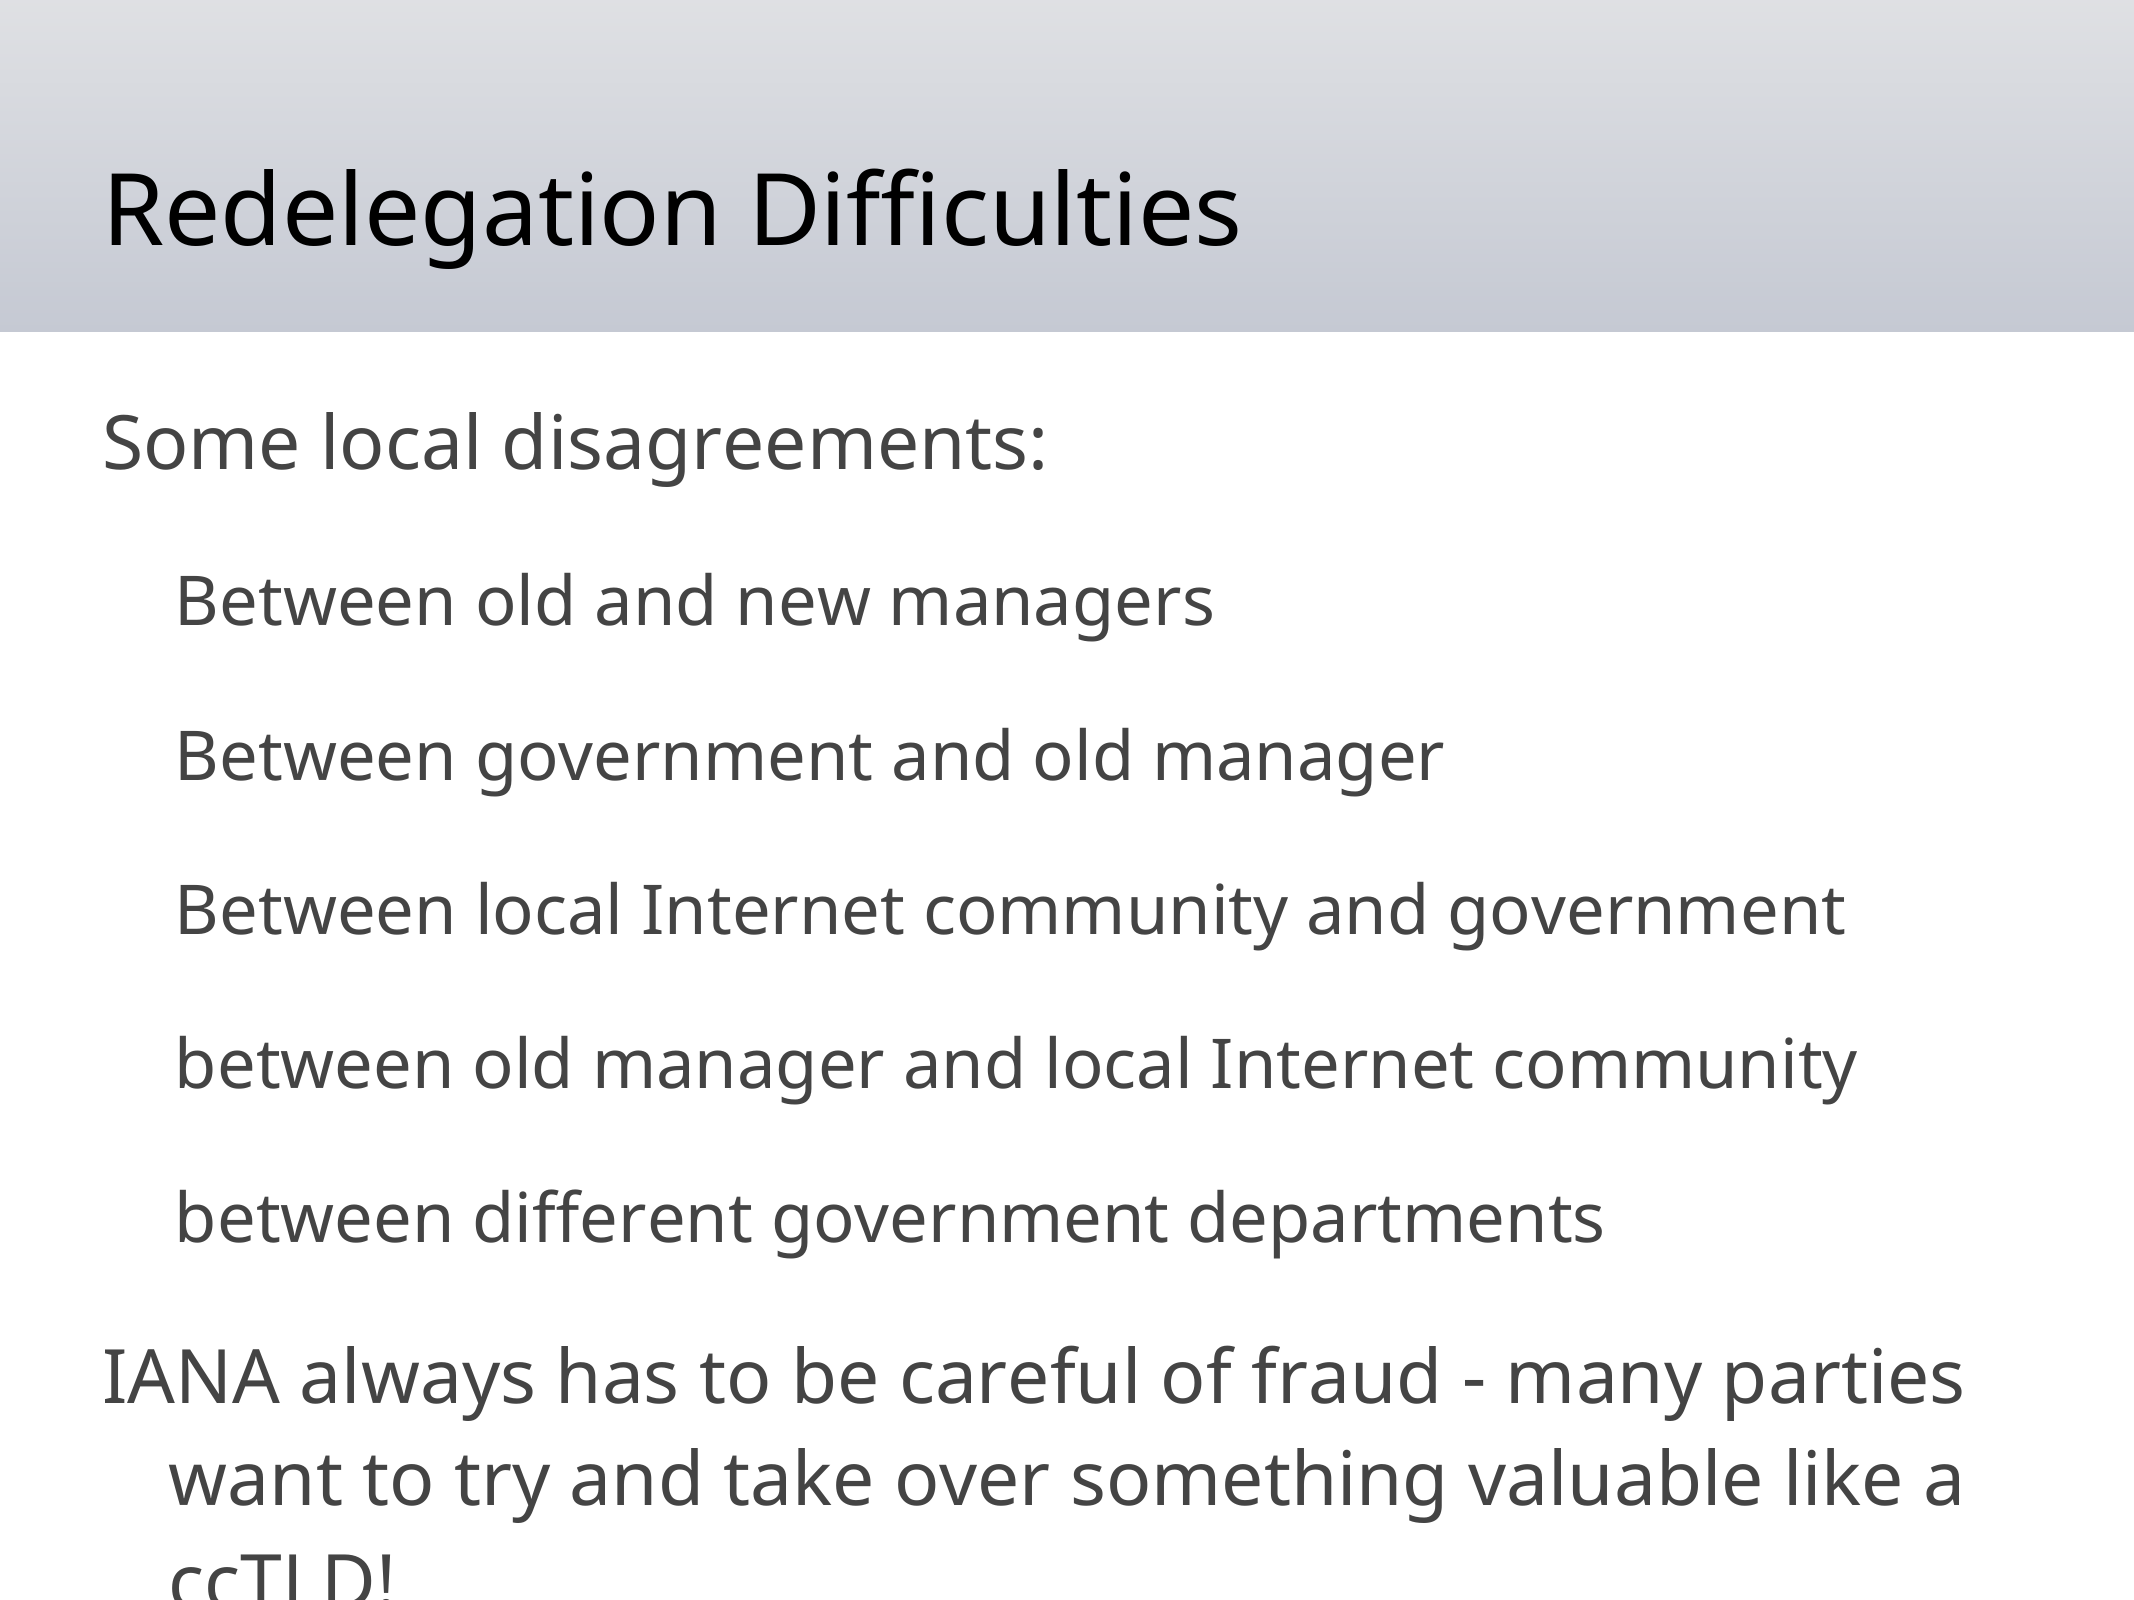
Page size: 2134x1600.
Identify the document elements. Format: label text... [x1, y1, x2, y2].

list Some local disagreements: Between old and new managers Between government and old manager Between local Internet community and government between old manager and local Internet community between different government departments IANA always has to be careful of fraud - many parties want to try and take over something valuable like a ccTLD! [93, 381, 2040, 1533]
title Redelegation Difficulties [93, 54, 2040, 284]
text_box [0, 0, 2134, 332]
